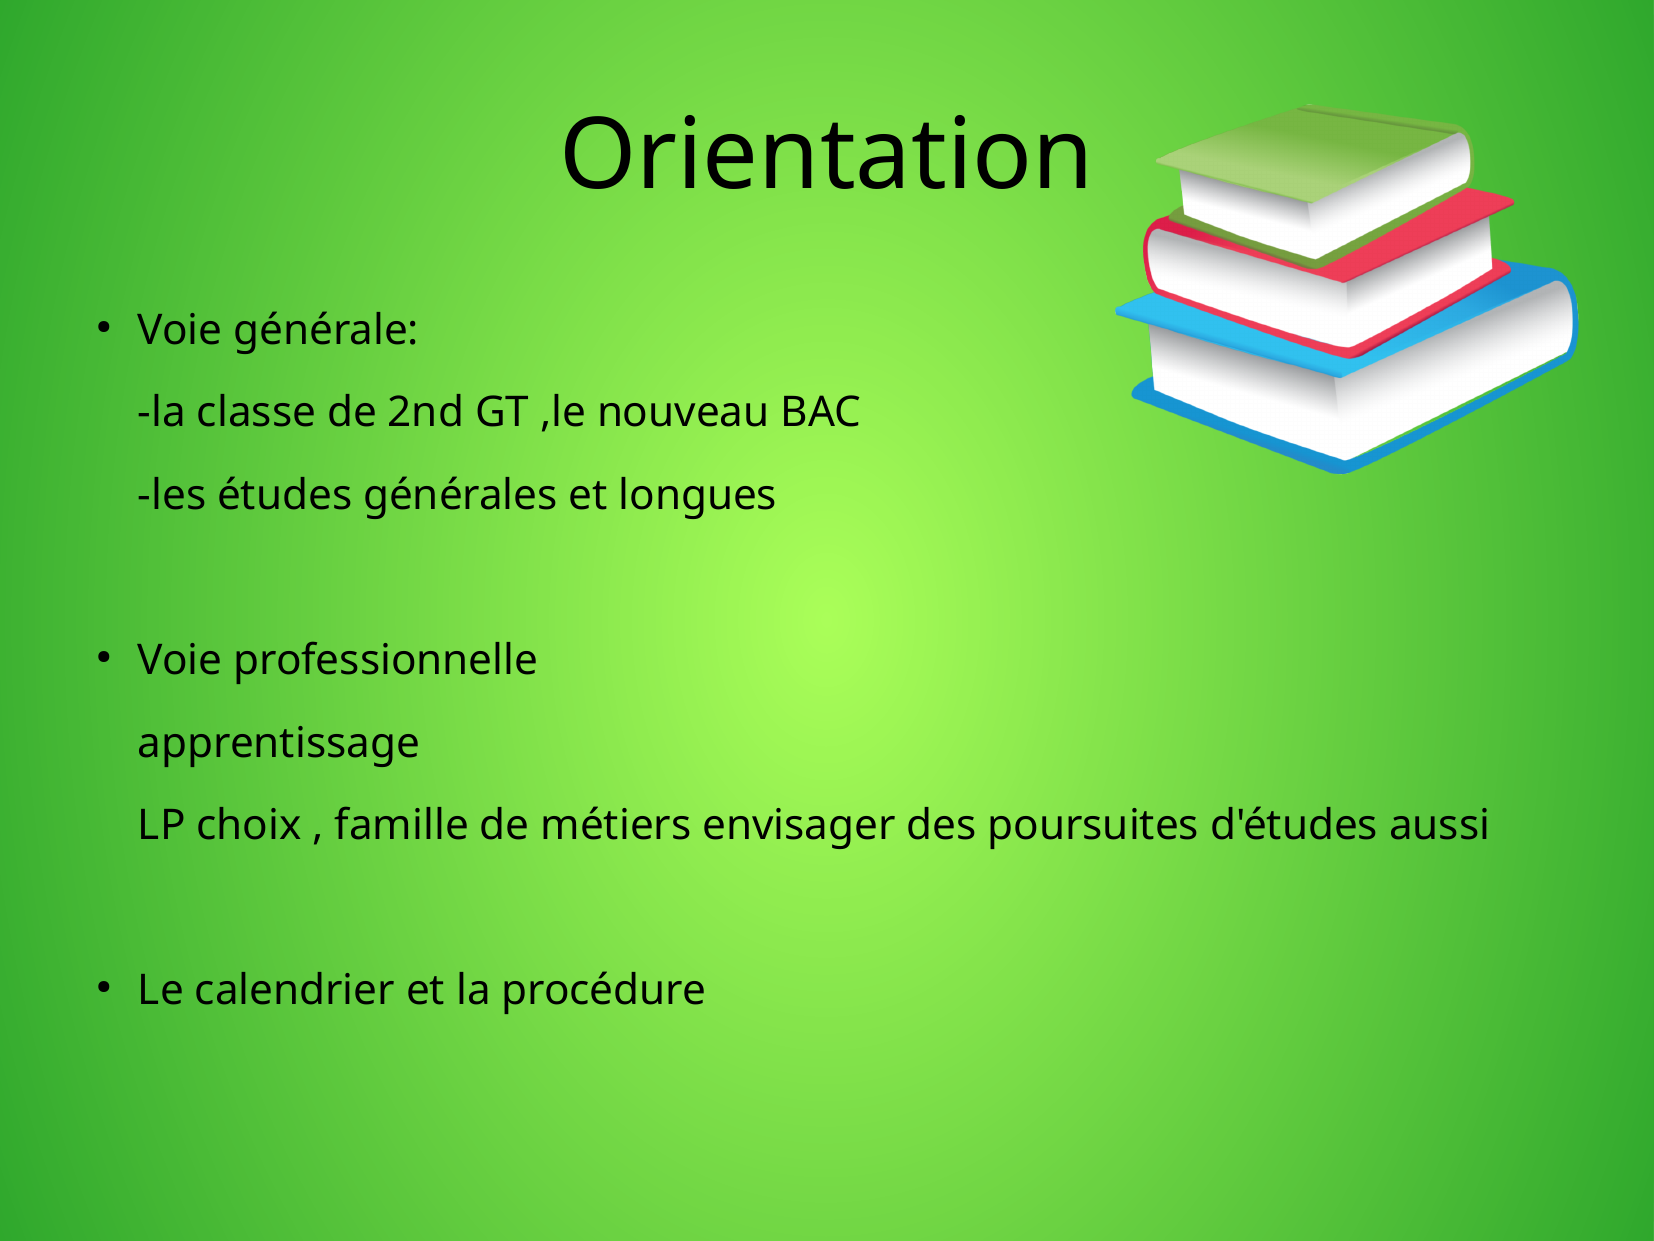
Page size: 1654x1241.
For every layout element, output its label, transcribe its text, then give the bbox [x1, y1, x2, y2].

list Voie générale: -la classe de 2nd GT ,le nouveau BAC -les études générales et longues Voie professionnelle apprentissage LP choix , famille de métiers envisager des poursuites d'études aussi Le calendrier et la procédure [82, 299, 1571, 1019]
title Orientation [82, 47, 1571, 252]
picture [1098, 82, 1590, 493]
